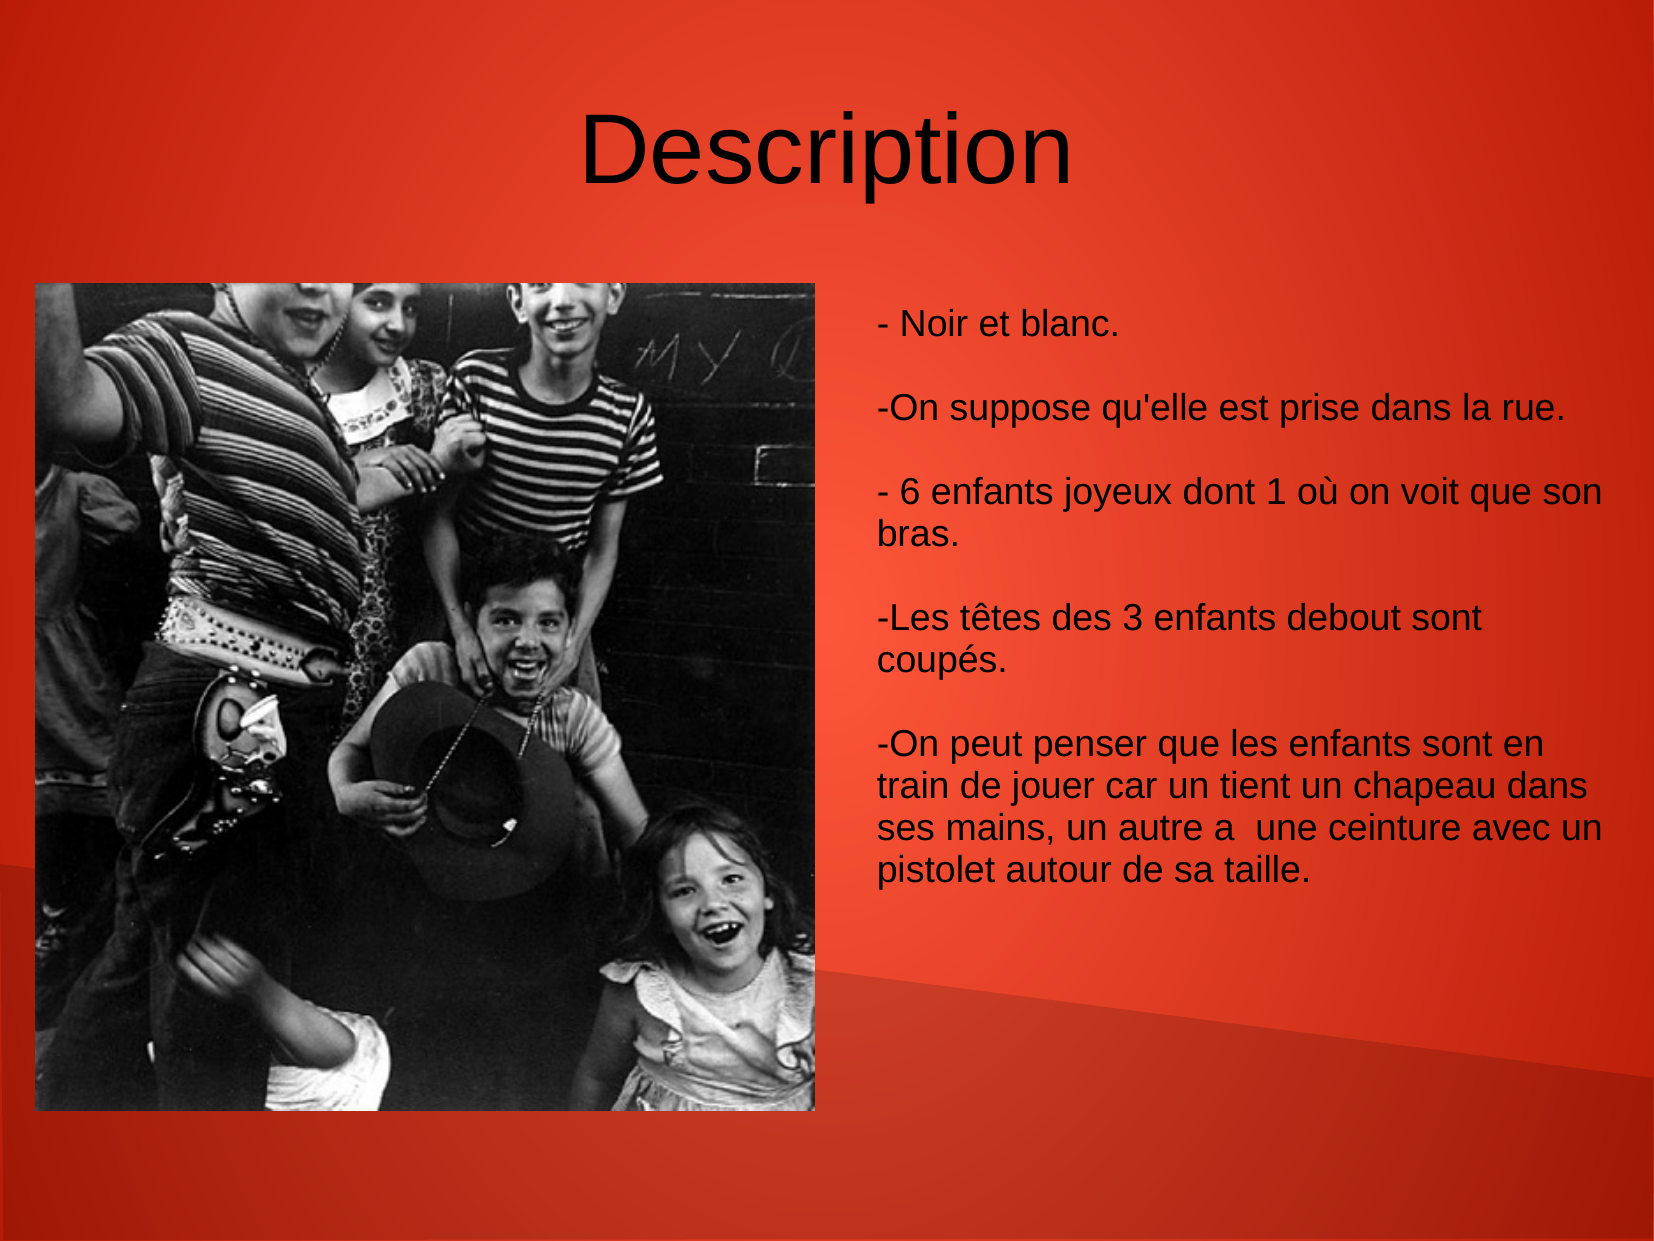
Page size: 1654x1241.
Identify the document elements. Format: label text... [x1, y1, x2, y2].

picture [35, 283, 815, 1111]
text_box - Noir et blanc. -On suppose qu'elle est prise dans la rue. - 6 enfants joyeux dont 1 où on voit que son bras. -Les têtes des 3 enfants debout sont coupés. -On peut penser que les enfants sont en train de jouer car un tient un chapeau dans ses mains, un autre a une ceinture avec un pistolet autour de sa taille. [862, 295, 1619, 940]
title Description [82, 47, 1571, 252]
